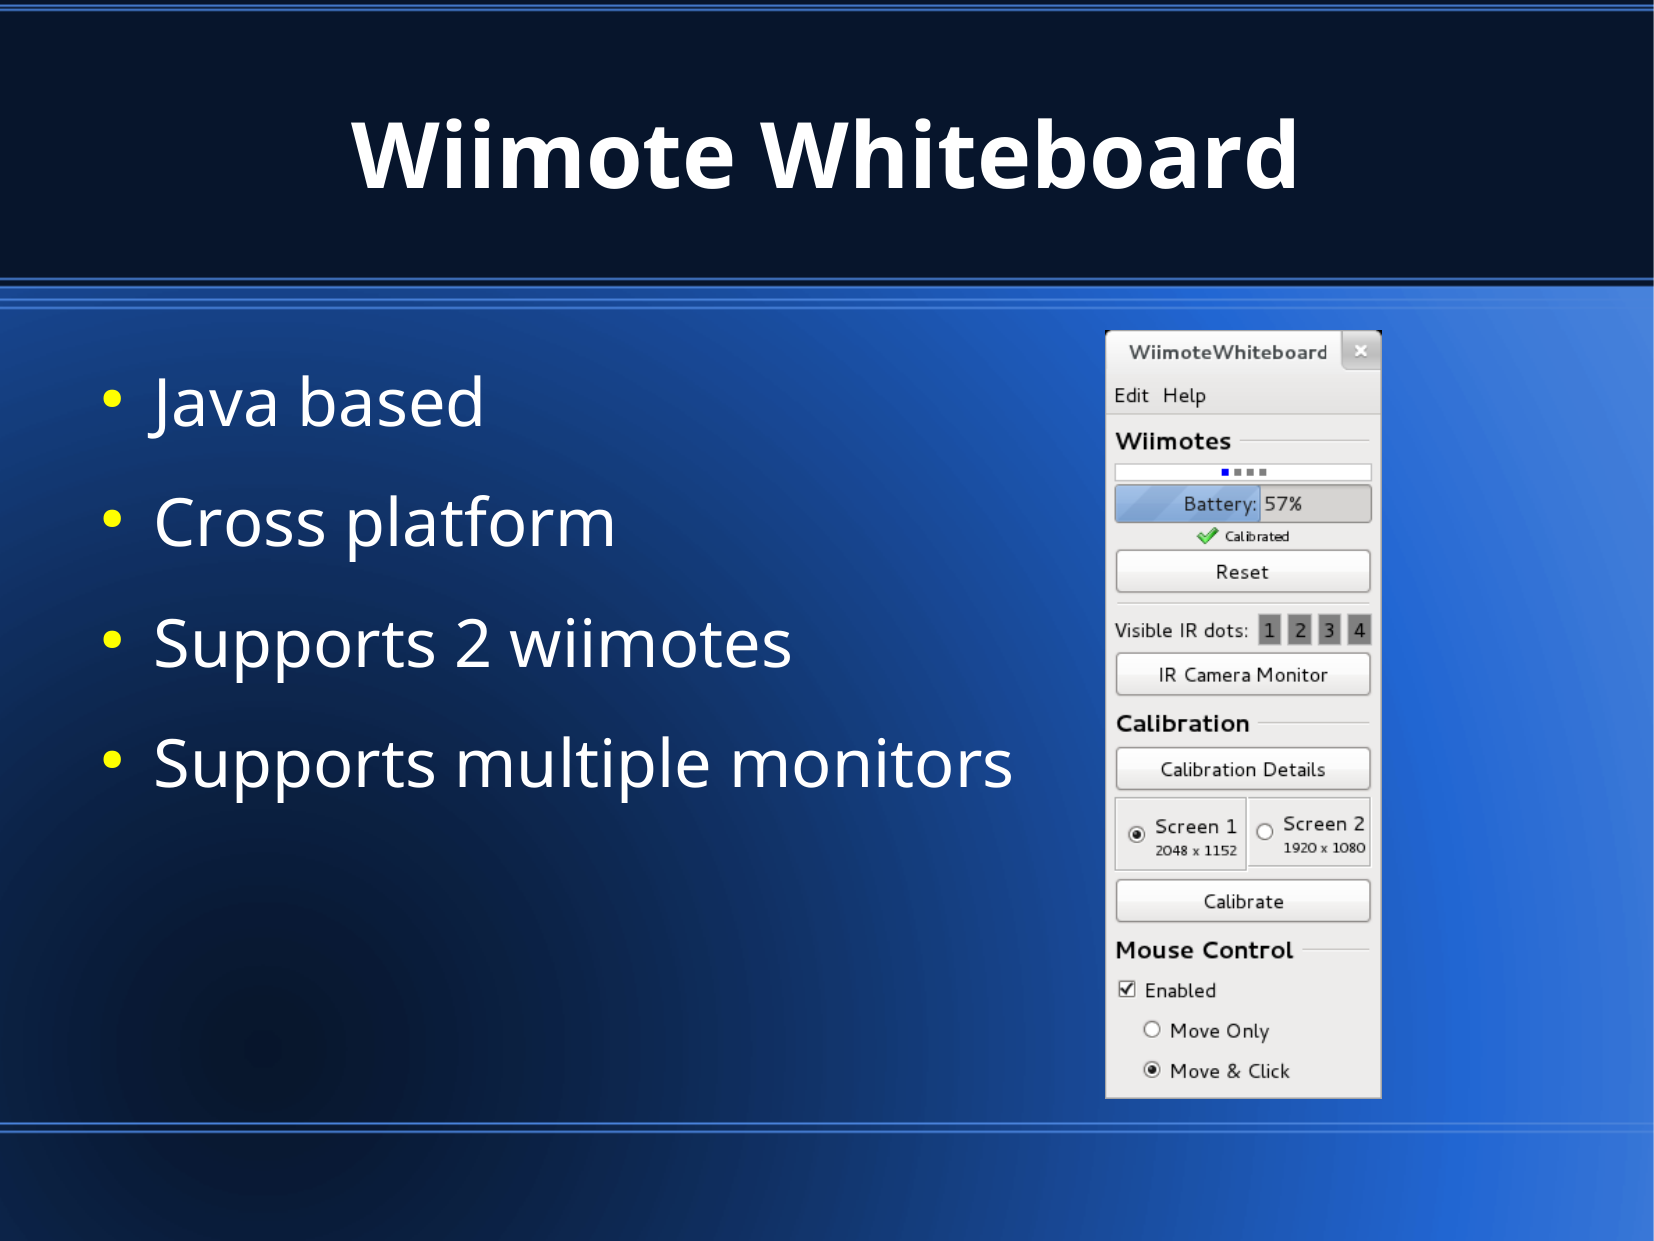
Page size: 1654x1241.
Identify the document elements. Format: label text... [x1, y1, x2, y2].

list Java based Cross platform Supports 2 wiimotes Supports multiple monitors [82, 355, 1571, 1174]
picture [0, 0, 1654, 1241]
title Wiimote Whiteboard [82, 49, 1571, 257]
